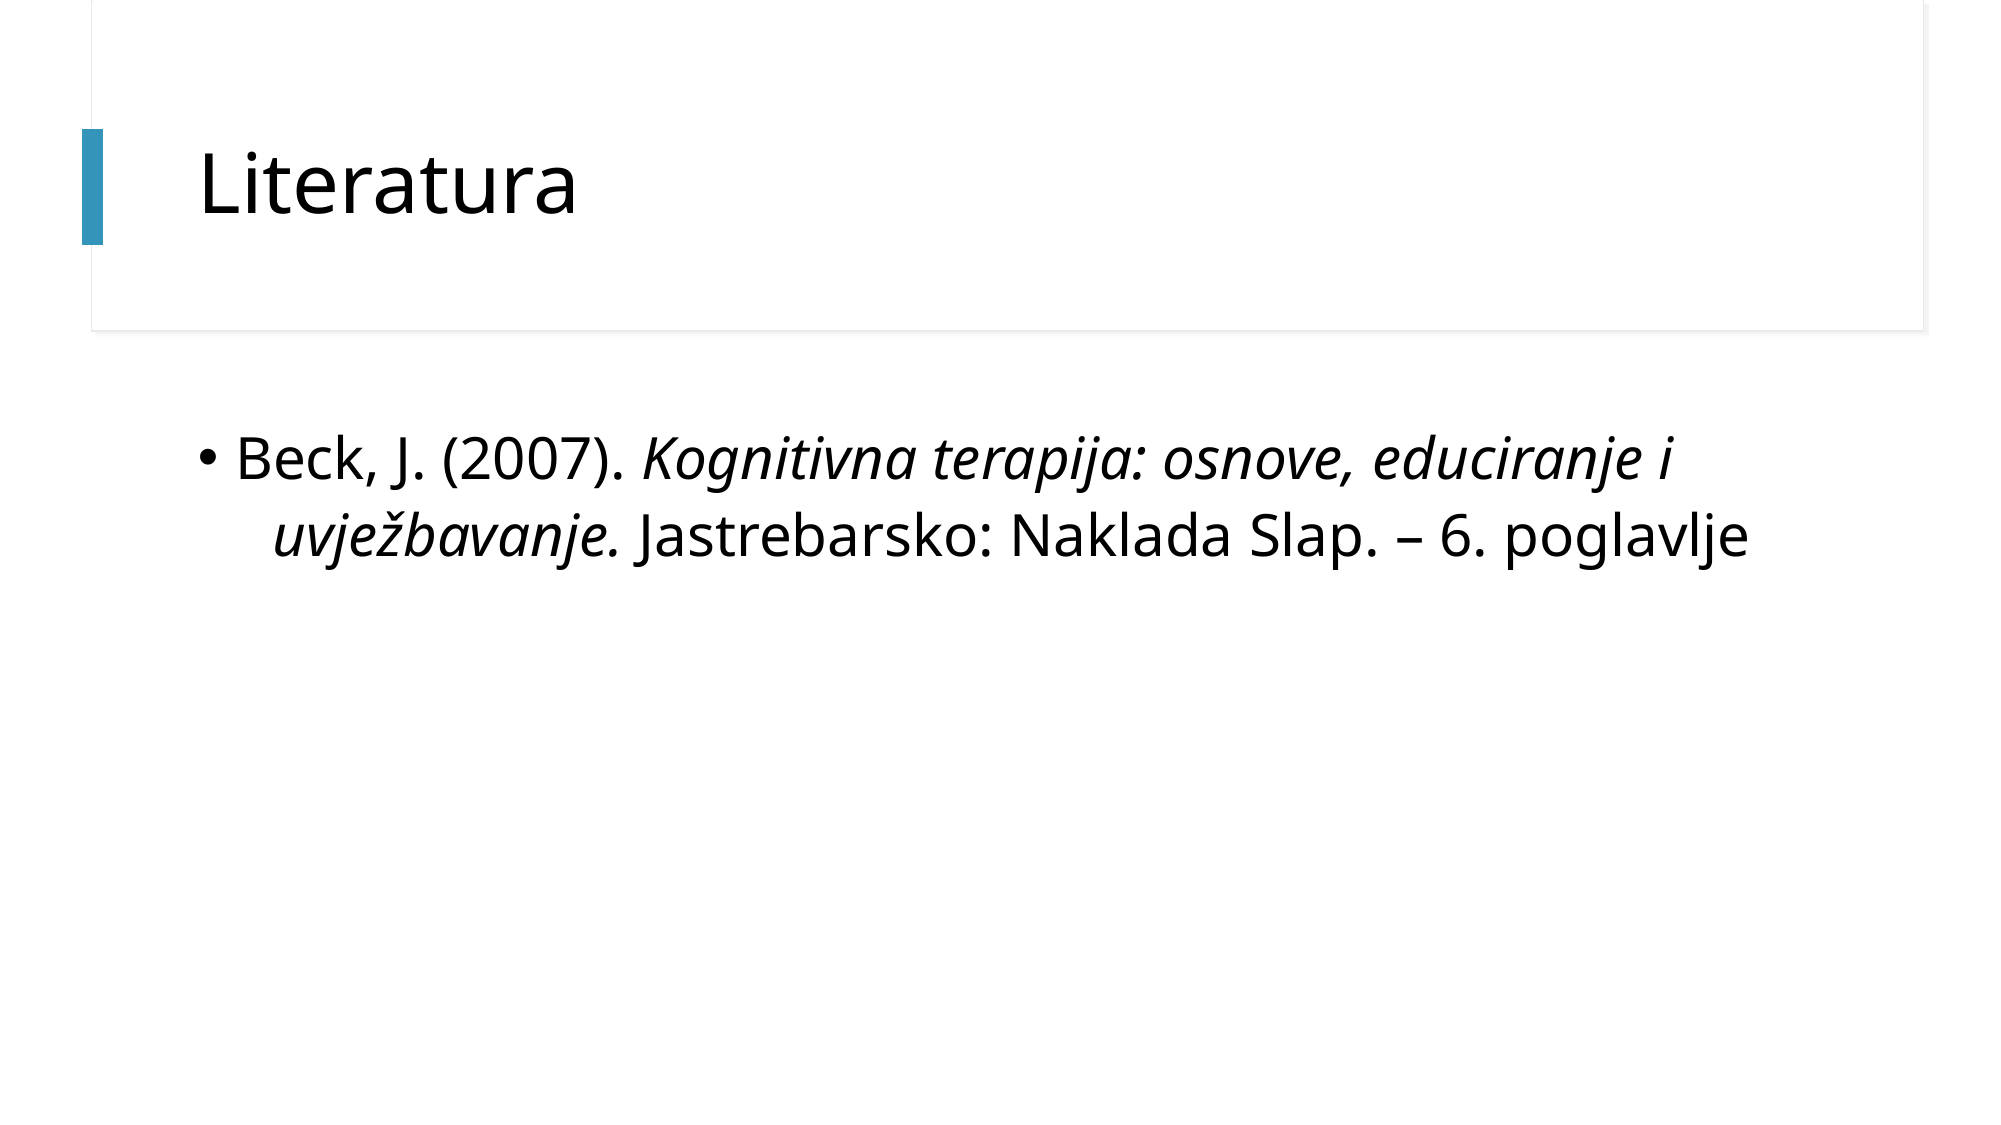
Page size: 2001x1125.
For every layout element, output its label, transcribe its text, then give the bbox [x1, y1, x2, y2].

title Literatura [183, 90, 1852, 284]
list Beck, J. (2007). Kognitivna terapija: osnove, educiranje i uvježbavanje. Jastrebarsko: Naklada Slap. – 6. poglavlje [183, 406, 1852, 1013]
